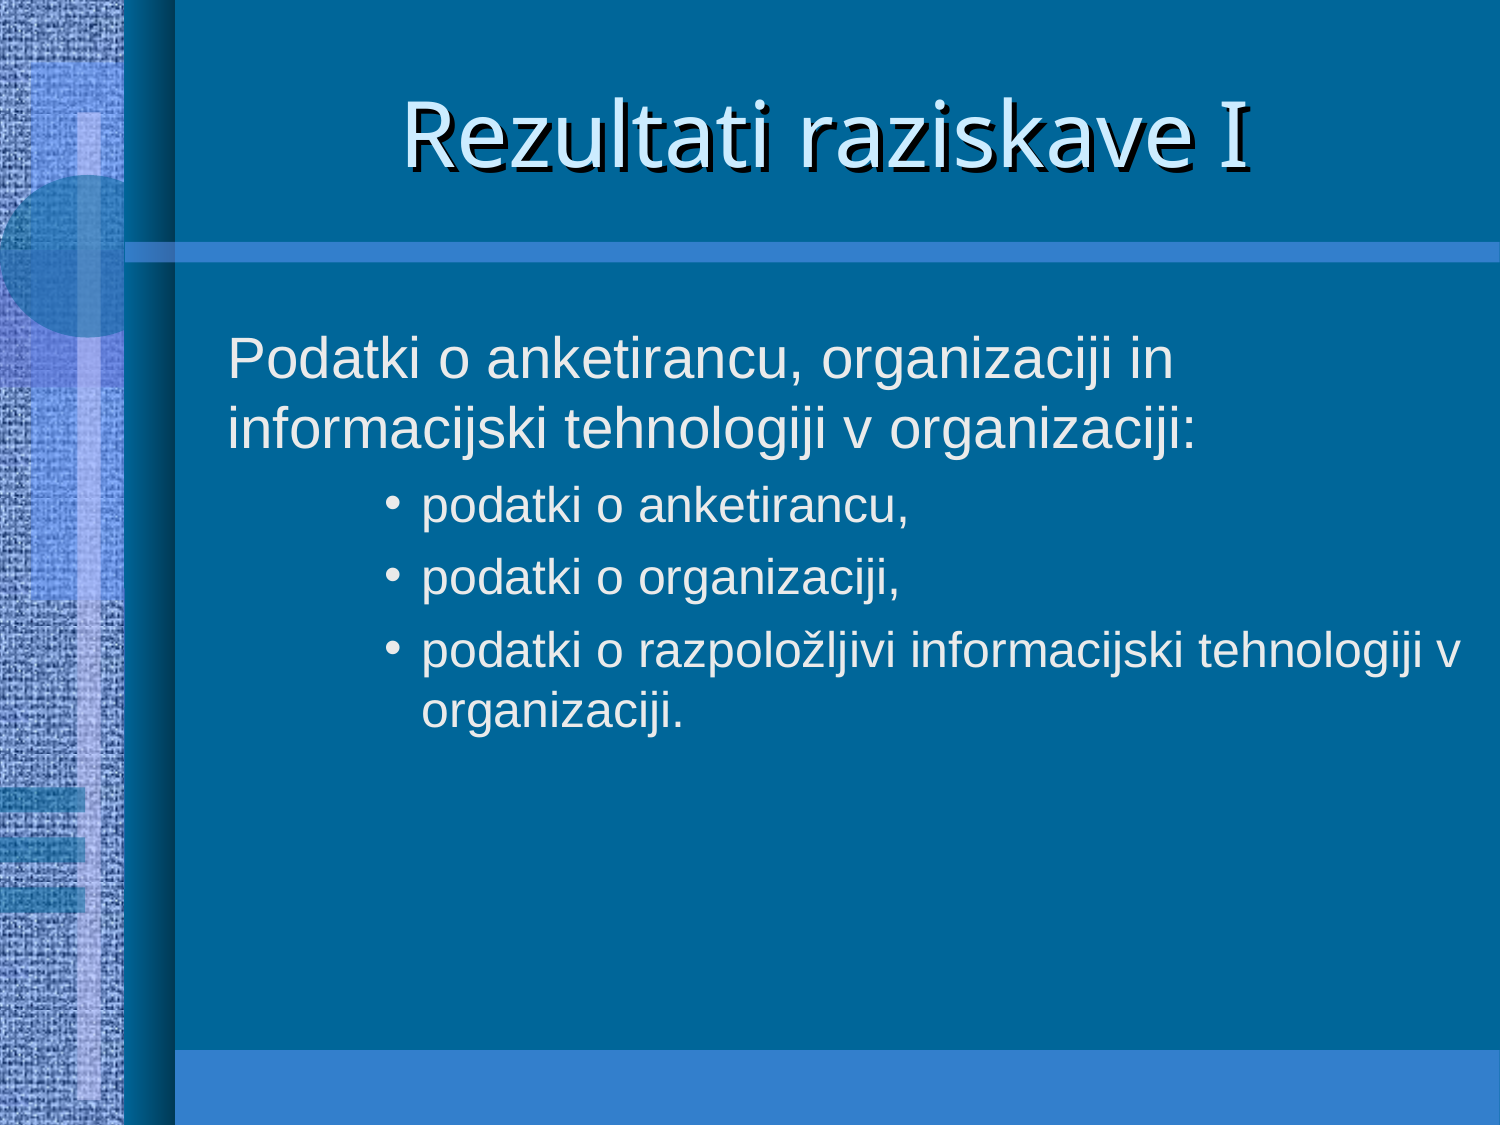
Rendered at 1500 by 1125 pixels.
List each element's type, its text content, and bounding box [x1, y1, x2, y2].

list Podatki o anketirancu, organizaciji in informacijski tehnologiji v organizaciji: podatki o anketirancu, podatki o organizaciji, podatki o razpoložljivi informacijski tehnologiji v organizaciji. [212, 312, 1488, 988]
picture [0, 388, 124, 1125]
title Rezultati raziskave I [187, 37, 1463, 225]
picture [0, 0, 123, 249]
